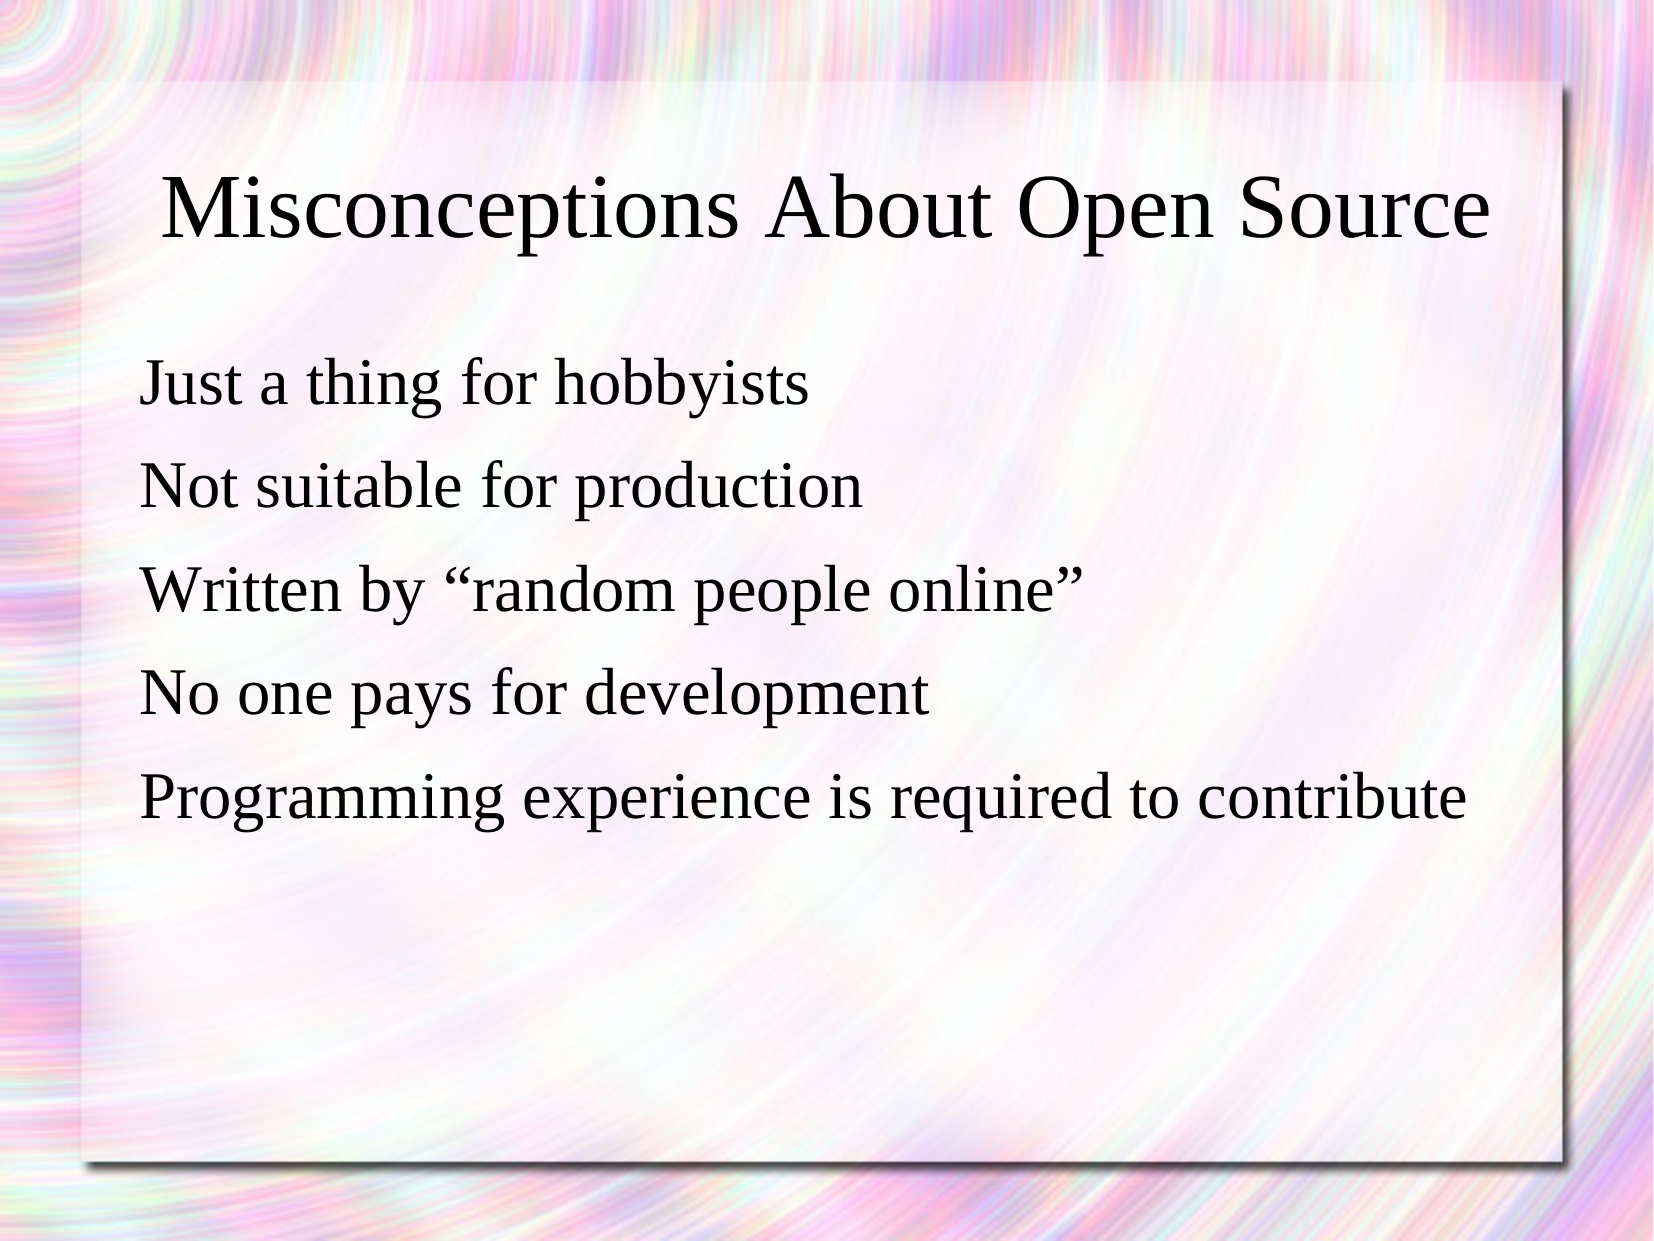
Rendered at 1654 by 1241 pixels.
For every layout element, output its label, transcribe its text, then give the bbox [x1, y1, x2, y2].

list Just a thing for hobbyists Not suitable for production Written by “random people online” No one pays for development Programming experience is required to contribute [121, 344, 1534, 1164]
title Misconceptions About Open Source [121, 102, 1534, 311]
picture [0, 0, 1654, 1241]
